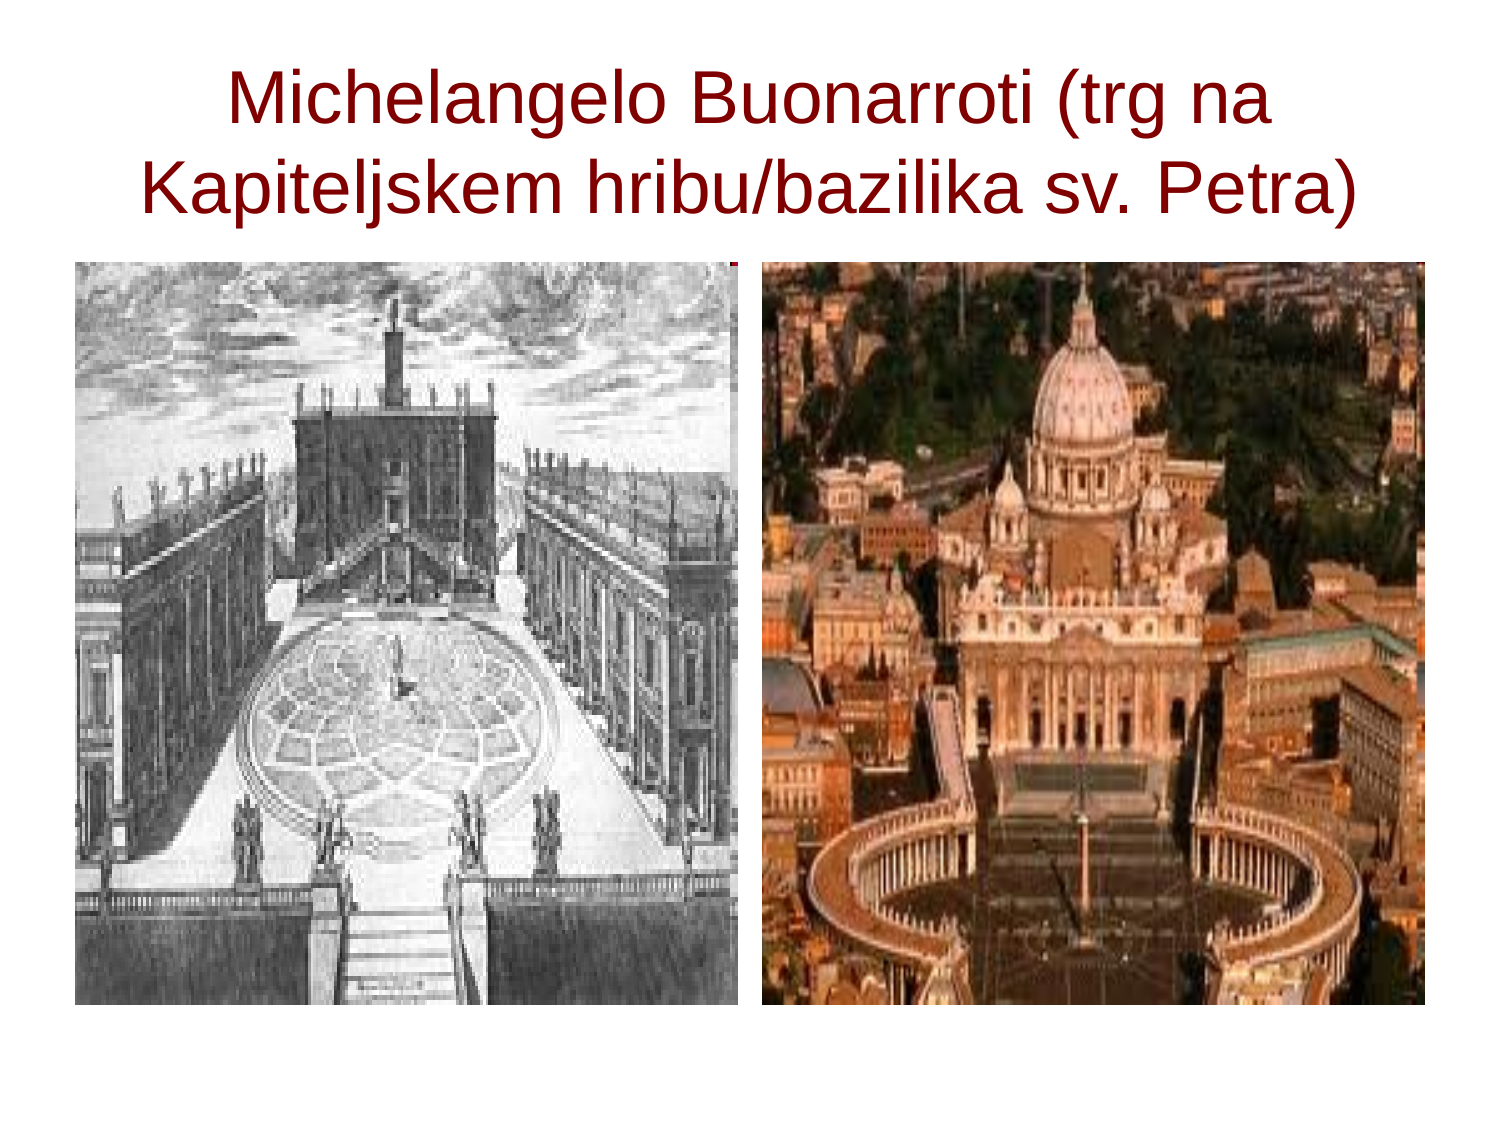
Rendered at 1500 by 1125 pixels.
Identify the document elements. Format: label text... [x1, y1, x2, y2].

title Michelangelo Buonarroti (trg na Kapiteljskem hribu/bazilika sv. Petra) [75, 45, 1425, 233]
picture [75, 262, 738, 1005]
picture [762, 262, 1425, 1005]
